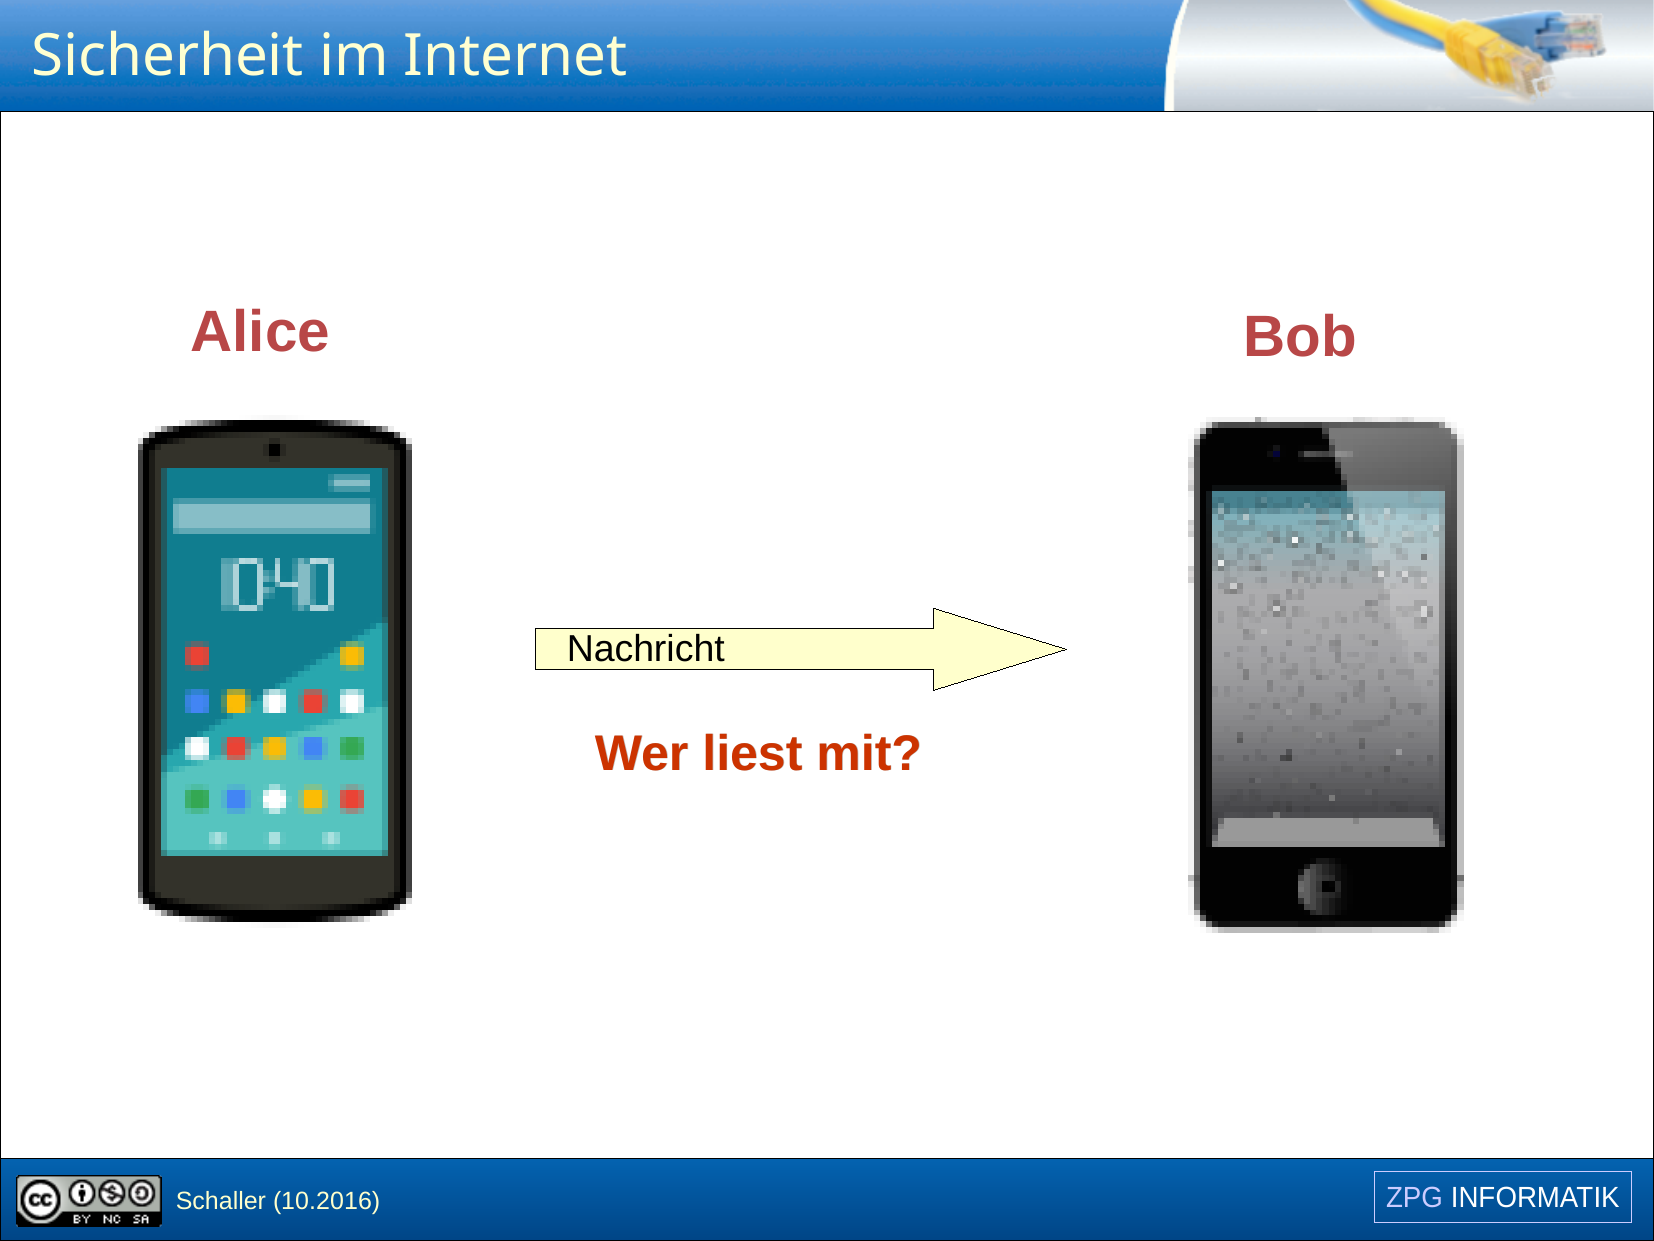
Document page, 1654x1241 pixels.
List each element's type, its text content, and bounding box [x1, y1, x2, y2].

text_box Wer liest mit? [580, 717, 970, 865]
text_box [805, 608, 1067, 691]
picture [1188, 417, 1464, 933]
text_box Alice [176, 291, 384, 373]
text_box [535, 628, 552, 670]
picture [16, 1175, 162, 1227]
title Sicherheit im Internet [31, 14, 1151, 92]
text_box Nachricht [552, 620, 805, 678]
picture [138, 415, 412, 928]
picture [0, 0, 1654, 111]
text_box Bob [1228, 295, 1418, 378]
